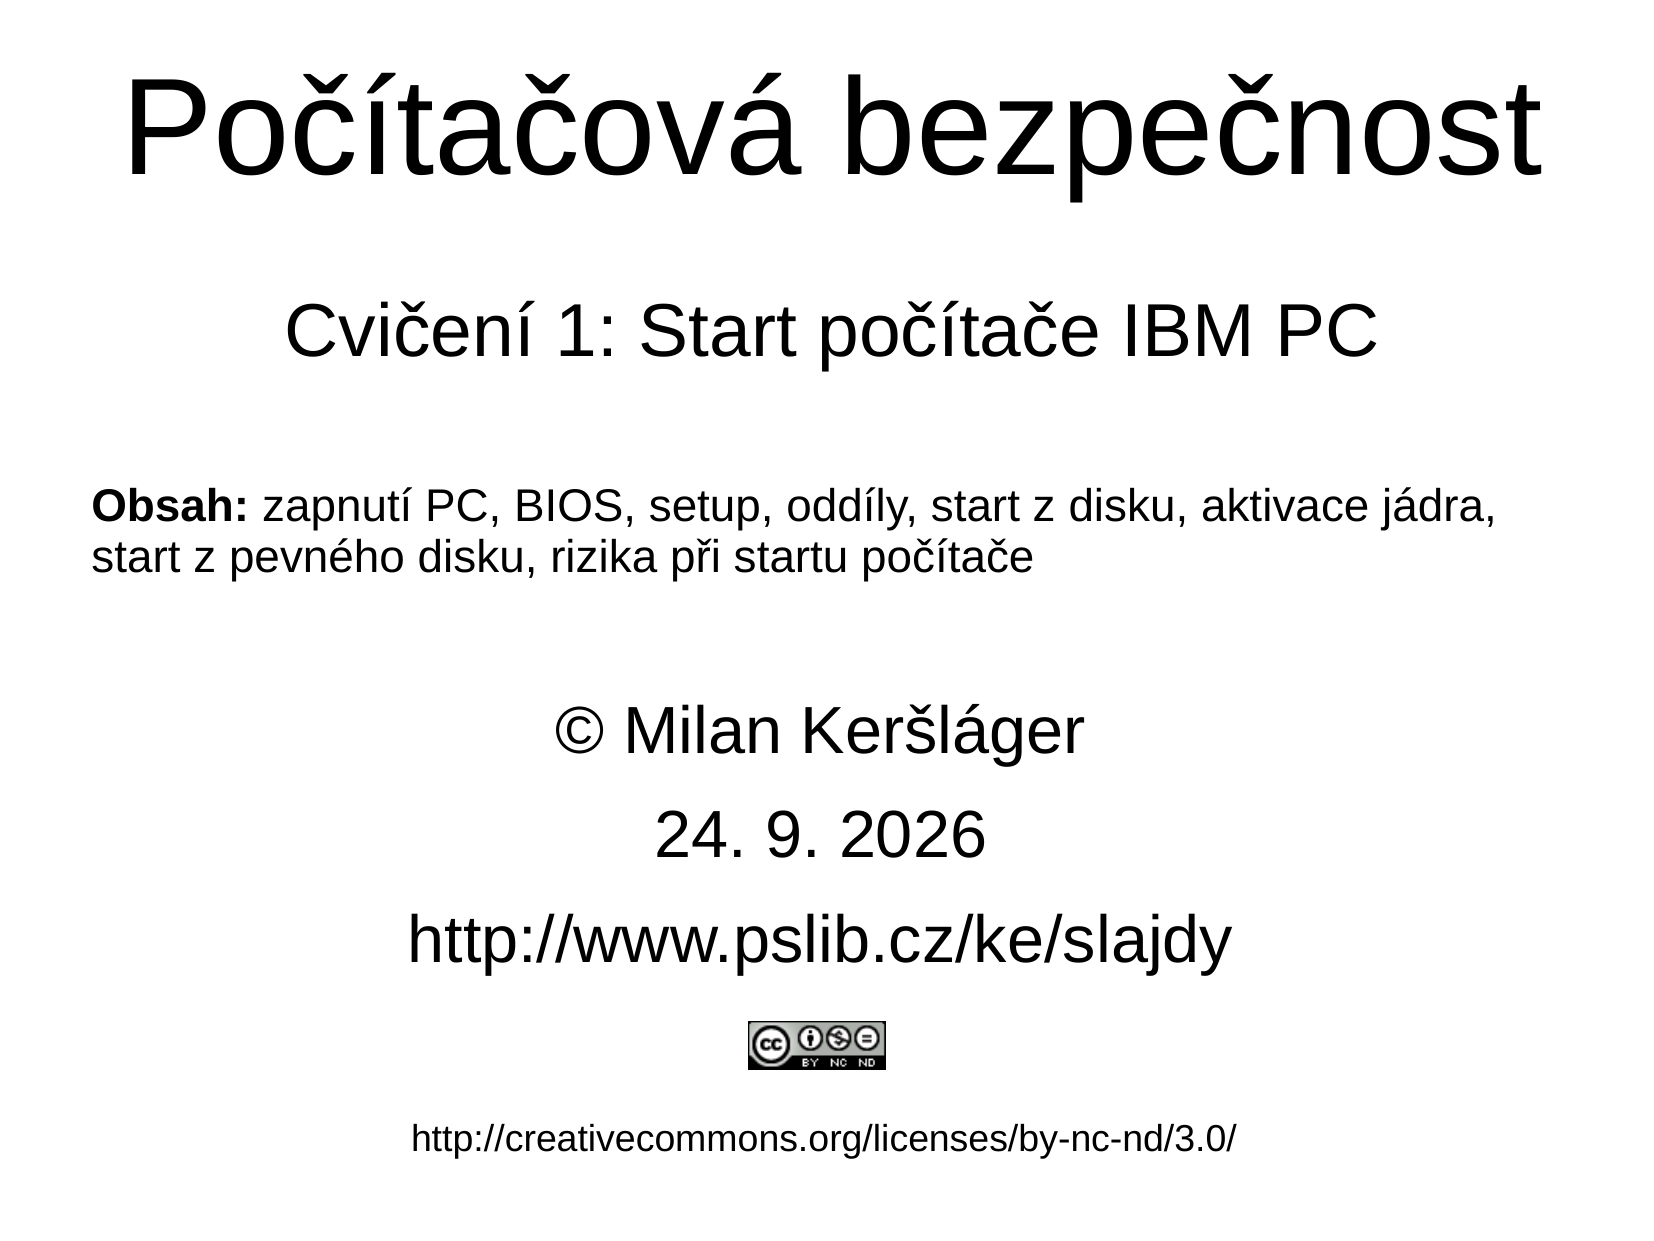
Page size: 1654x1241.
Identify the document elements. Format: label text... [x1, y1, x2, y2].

text_box http://creativecommons.org/licenses/by-nc-nd/3.0/ [337, 1110, 1312, 1168]
text_box Obsah: zapnutí PC, BIOS, setup, oddíly, start z disku, aktivace jádra, start z pevného disku, rizika při startu počítače [76, 472, 1583, 590]
title Počítačová bezpečnost Cvičení 1: Start počítače IBM PC [88, 9, 1577, 414]
list © Milan Keršláger 4.11.2010 http://www.pslib.cz/ke/slajdy [76, 693, 1565, 1081]
picture [748, 1021, 886, 1071]
